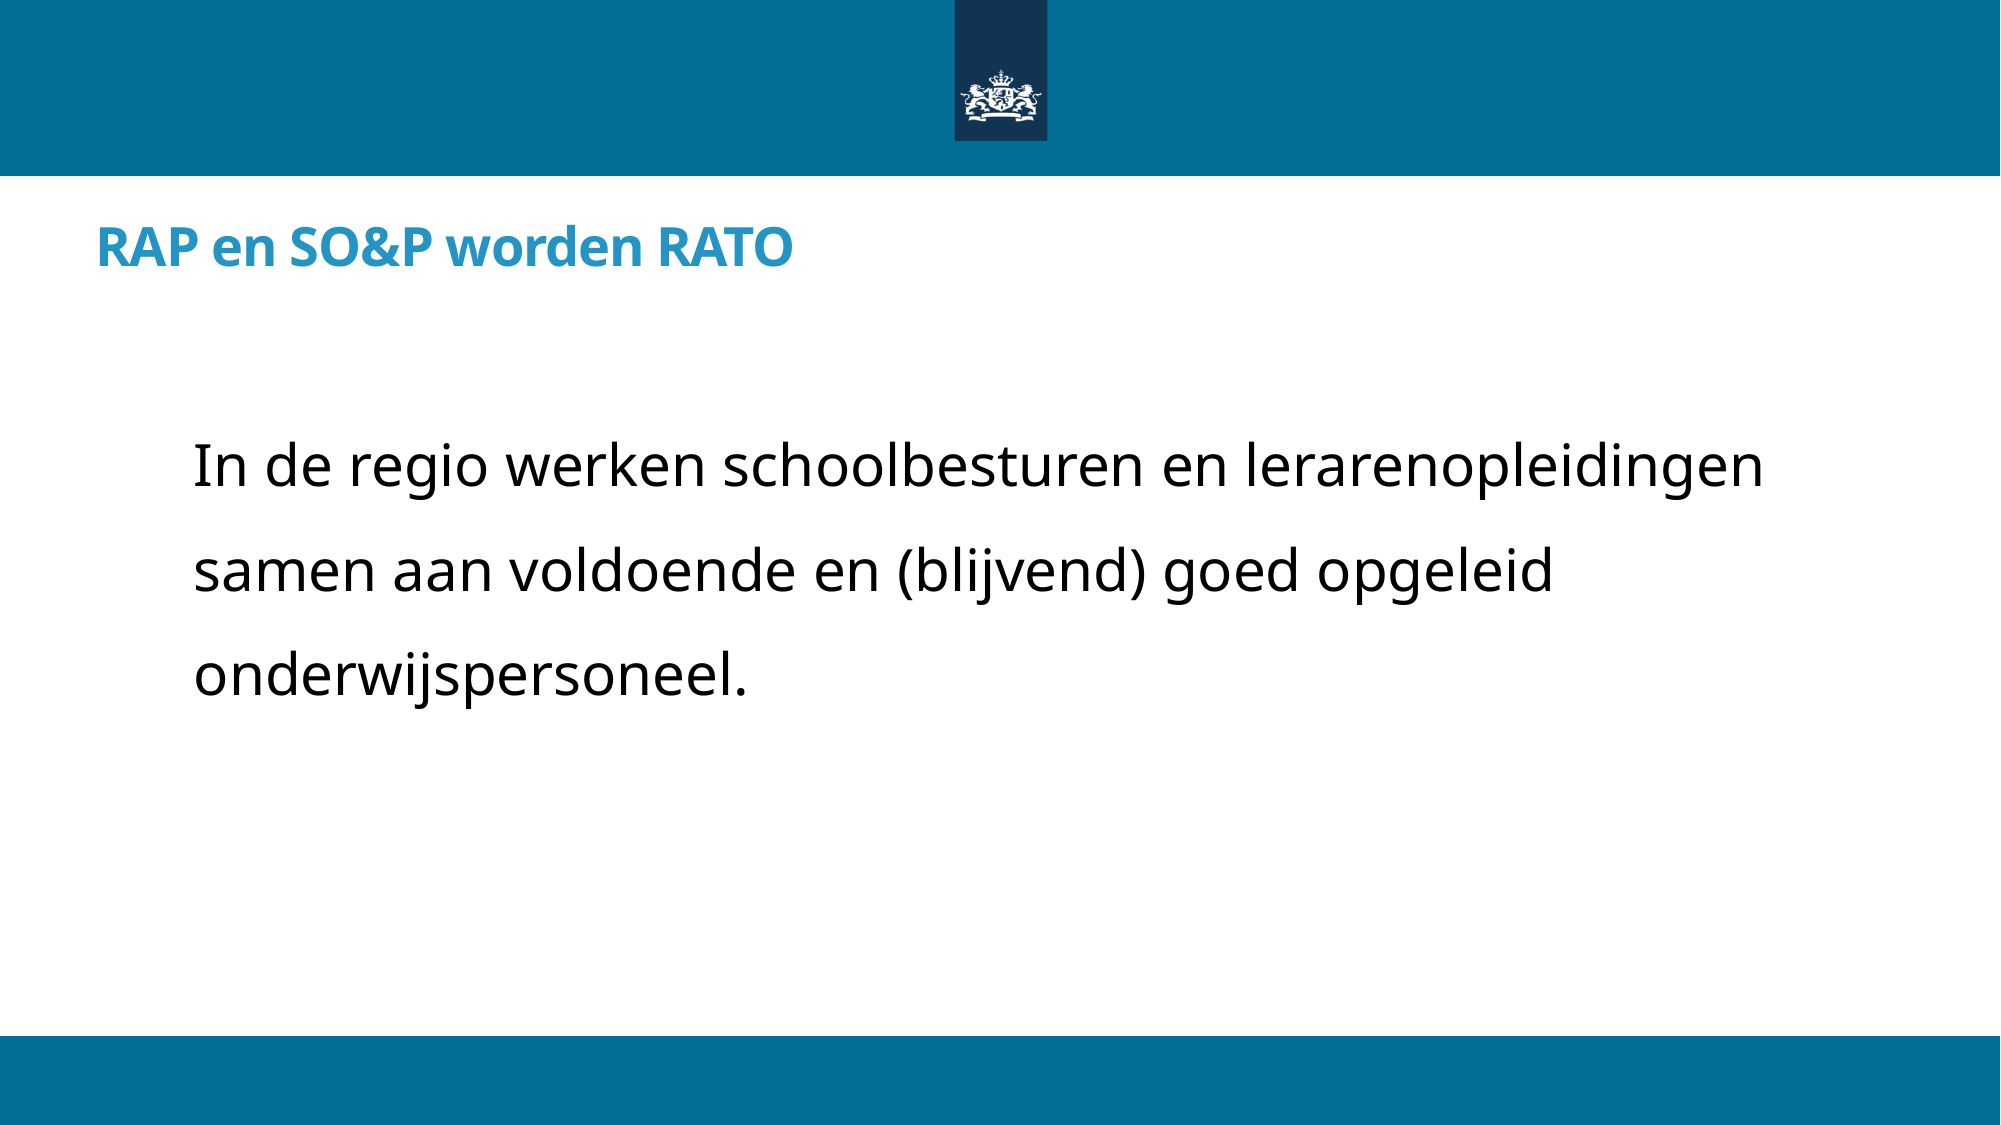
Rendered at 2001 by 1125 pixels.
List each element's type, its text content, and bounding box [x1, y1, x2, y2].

list In de regio werken schoolbesturen en lerarenopleidingen samen aan voldoende en (blijvend) goed opgeleid onderwijspersoneel. [178, 295, 1896, 997]
title RAP en SO&P worden RATO [80, 202, 1797, 297]
